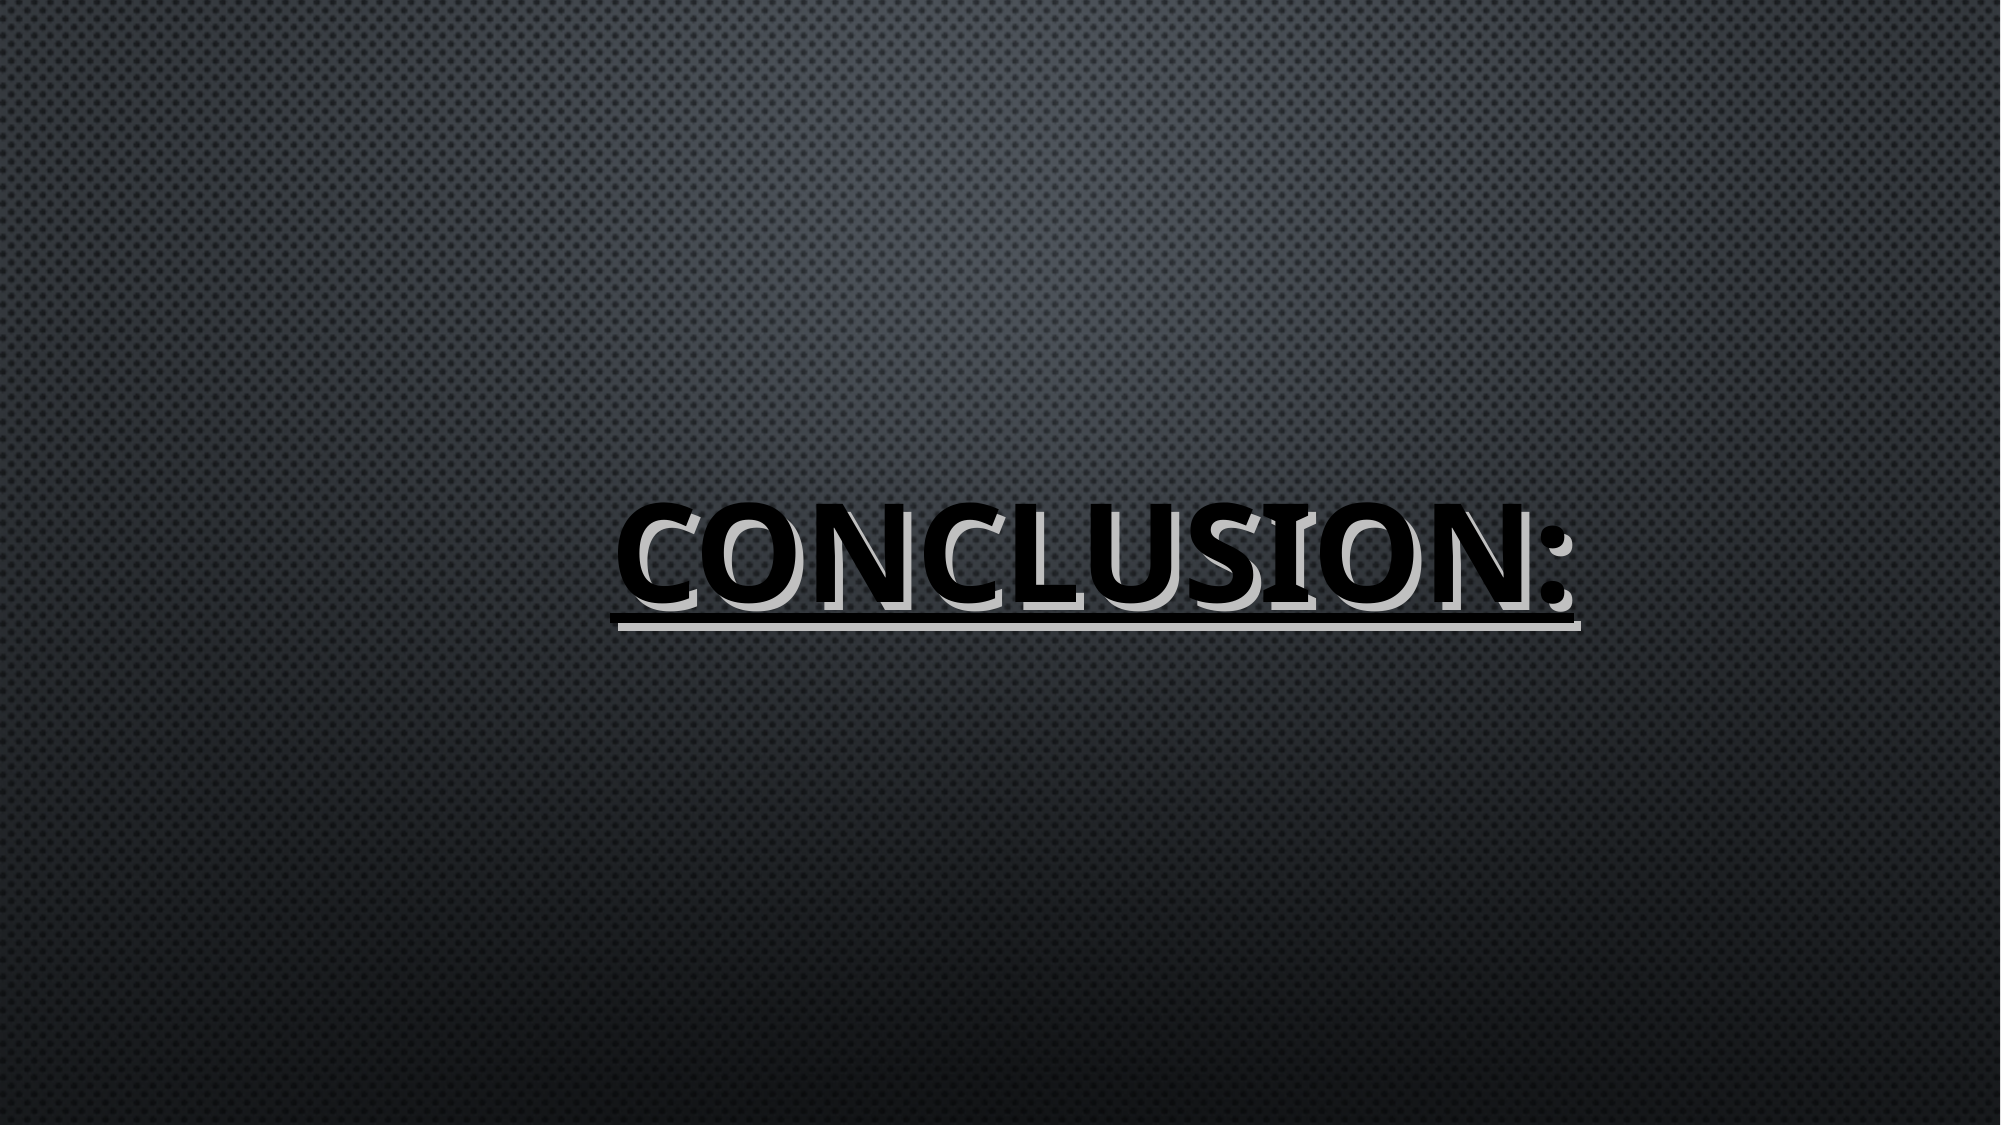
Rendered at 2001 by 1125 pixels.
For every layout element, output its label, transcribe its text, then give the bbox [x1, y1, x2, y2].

title CONCLUSION: [595, 438, 2000, 657]
